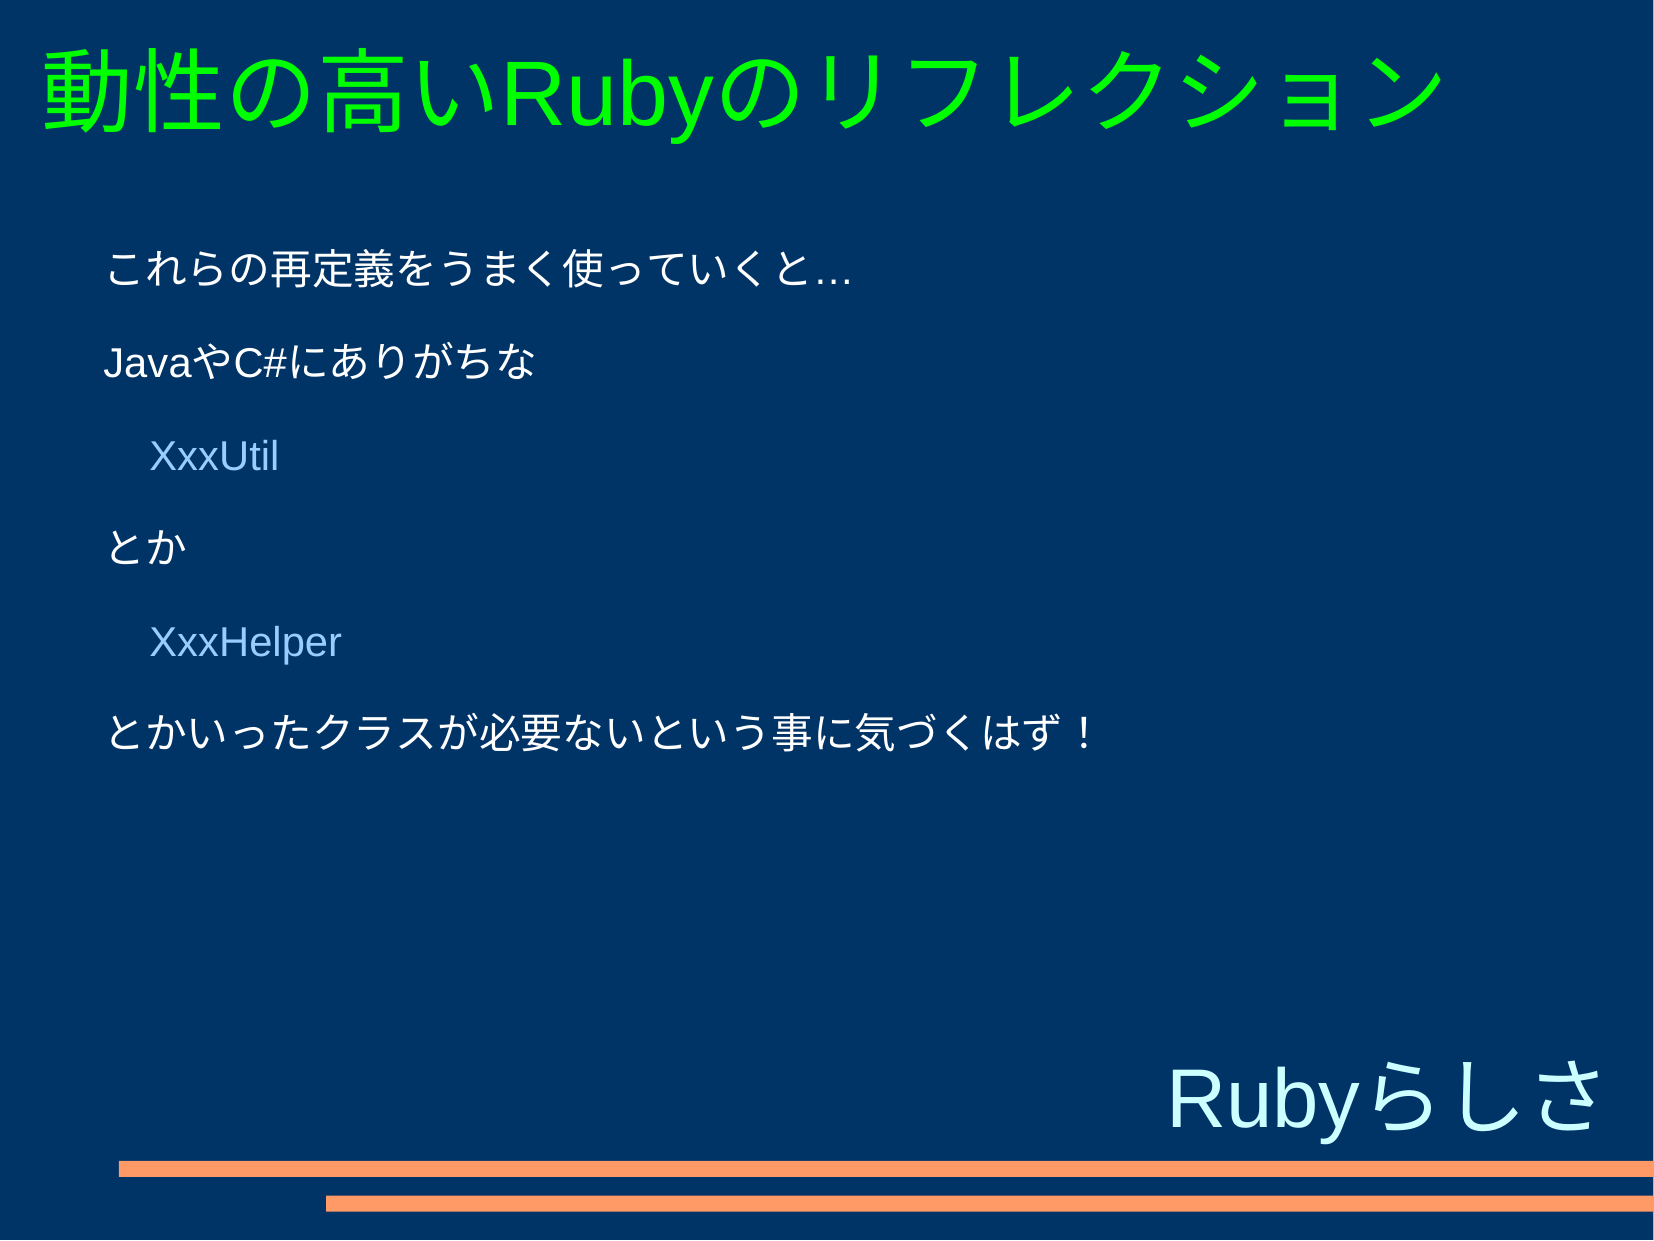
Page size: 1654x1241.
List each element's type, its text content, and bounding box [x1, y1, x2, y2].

text_box 動性の高いRubyのリフレクション [27, 30, 1654, 148]
text_box これらの再定義をうまく使っていくと… JavaやC#にありがちな XxxUtil とか XxxHelper とかいったクラスが必要ないという事に気づくはず！ [88, 236, 1507, 848]
text_box Rubyらしさ [1151, 1040, 1647, 1148]
